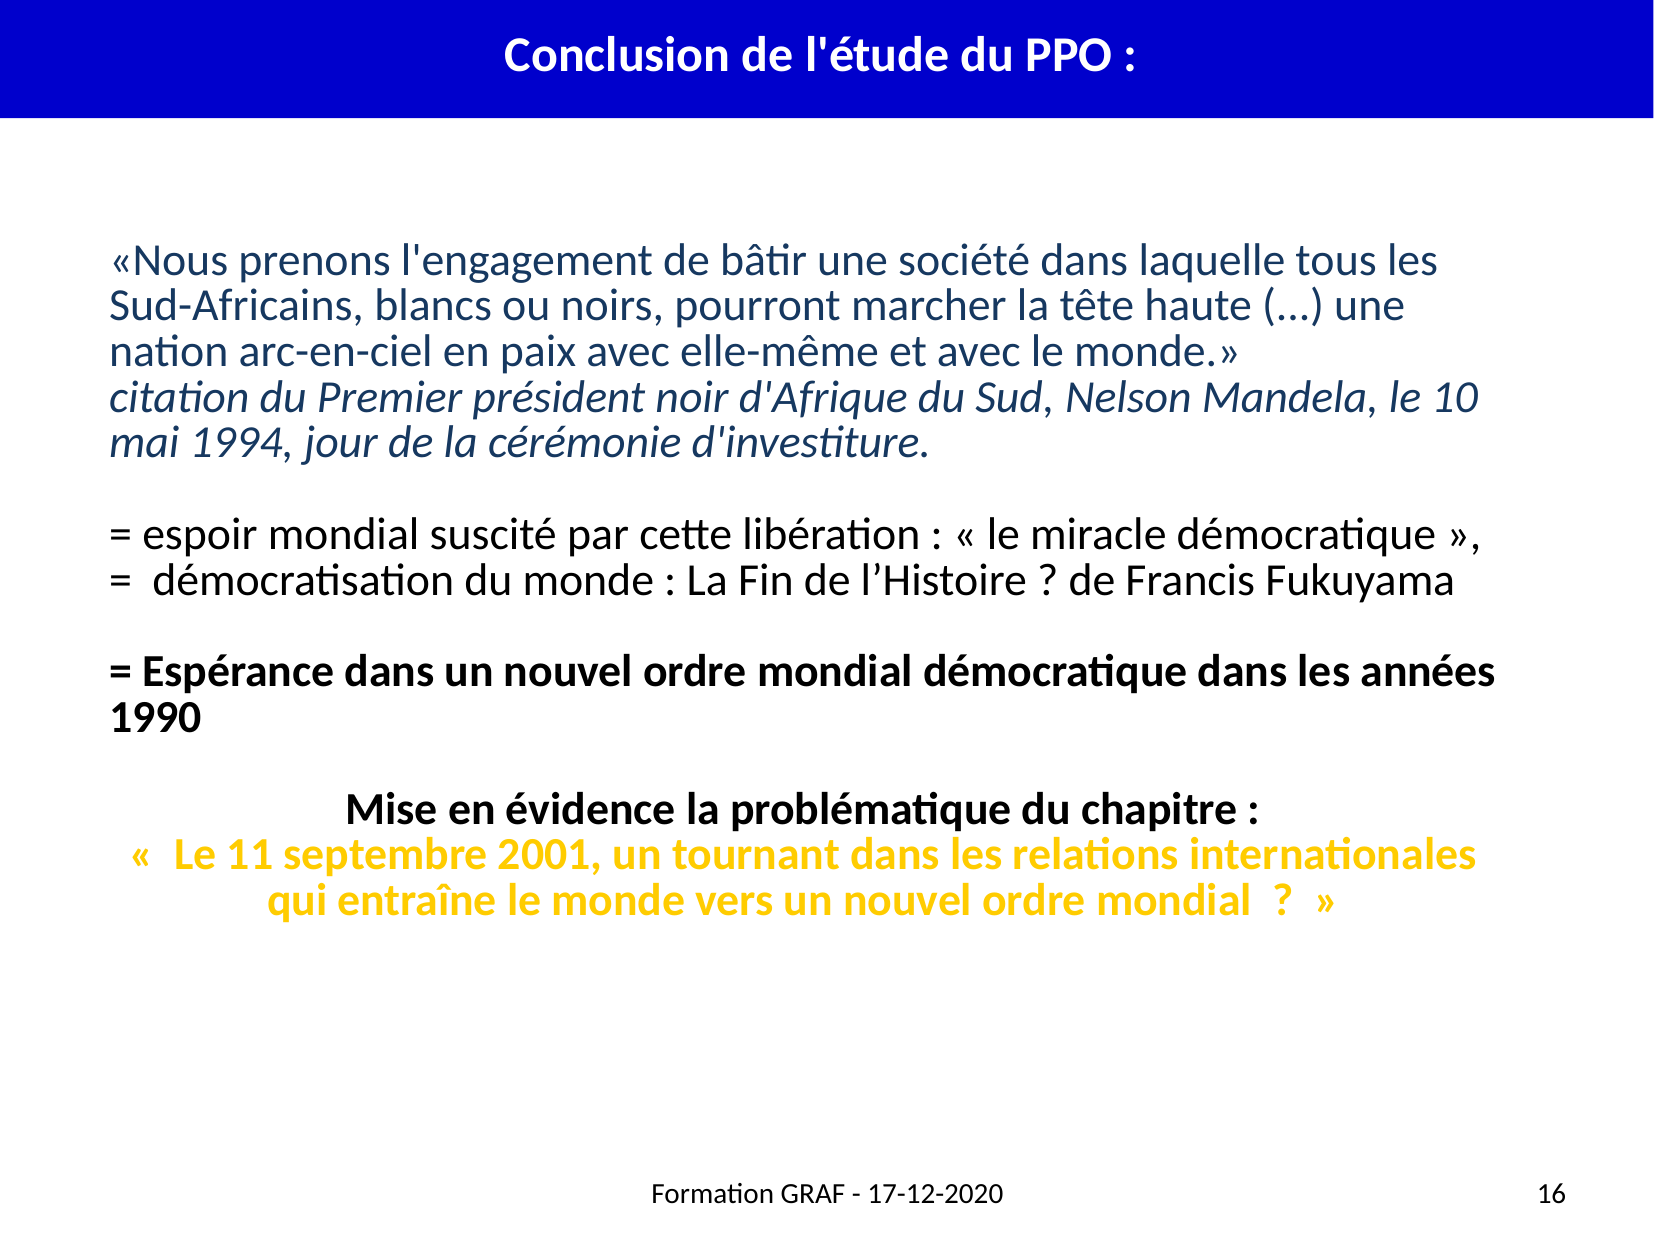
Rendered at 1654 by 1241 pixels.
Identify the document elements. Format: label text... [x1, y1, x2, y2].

text_box «Nous prenons l'engagement de bâtir une société dans laquelle tous les Sud-Africains, blancs ou noirs, pourront marcher la tête haute (...) une nation arc-en-ciel en paix avec elle-même et avec le monde.» citation du Premier président noir d'Afrique du Sud, Nelson Mandela, le 10 mai 1994, jour de la cérémonie d'investiture. = espoir mondial suscité par cette libération : « le miracle démocratique », = démocratisation du monde : La Fin de l’Histoire ? de Francis Fukuyama = Espérance dans un nouvel ordre mondial démocratique dans les années 1990 Mise en évidence la problématique du chapitre : « Le 11 septembre 2001, un tournant dans les relations internationales qui entraîne le monde vers un nouvel ordre mondial ? » [94, 141, 1512, 1105]
title Conclusion de l'étude du PPO : [0, 0, 1654, 119]
